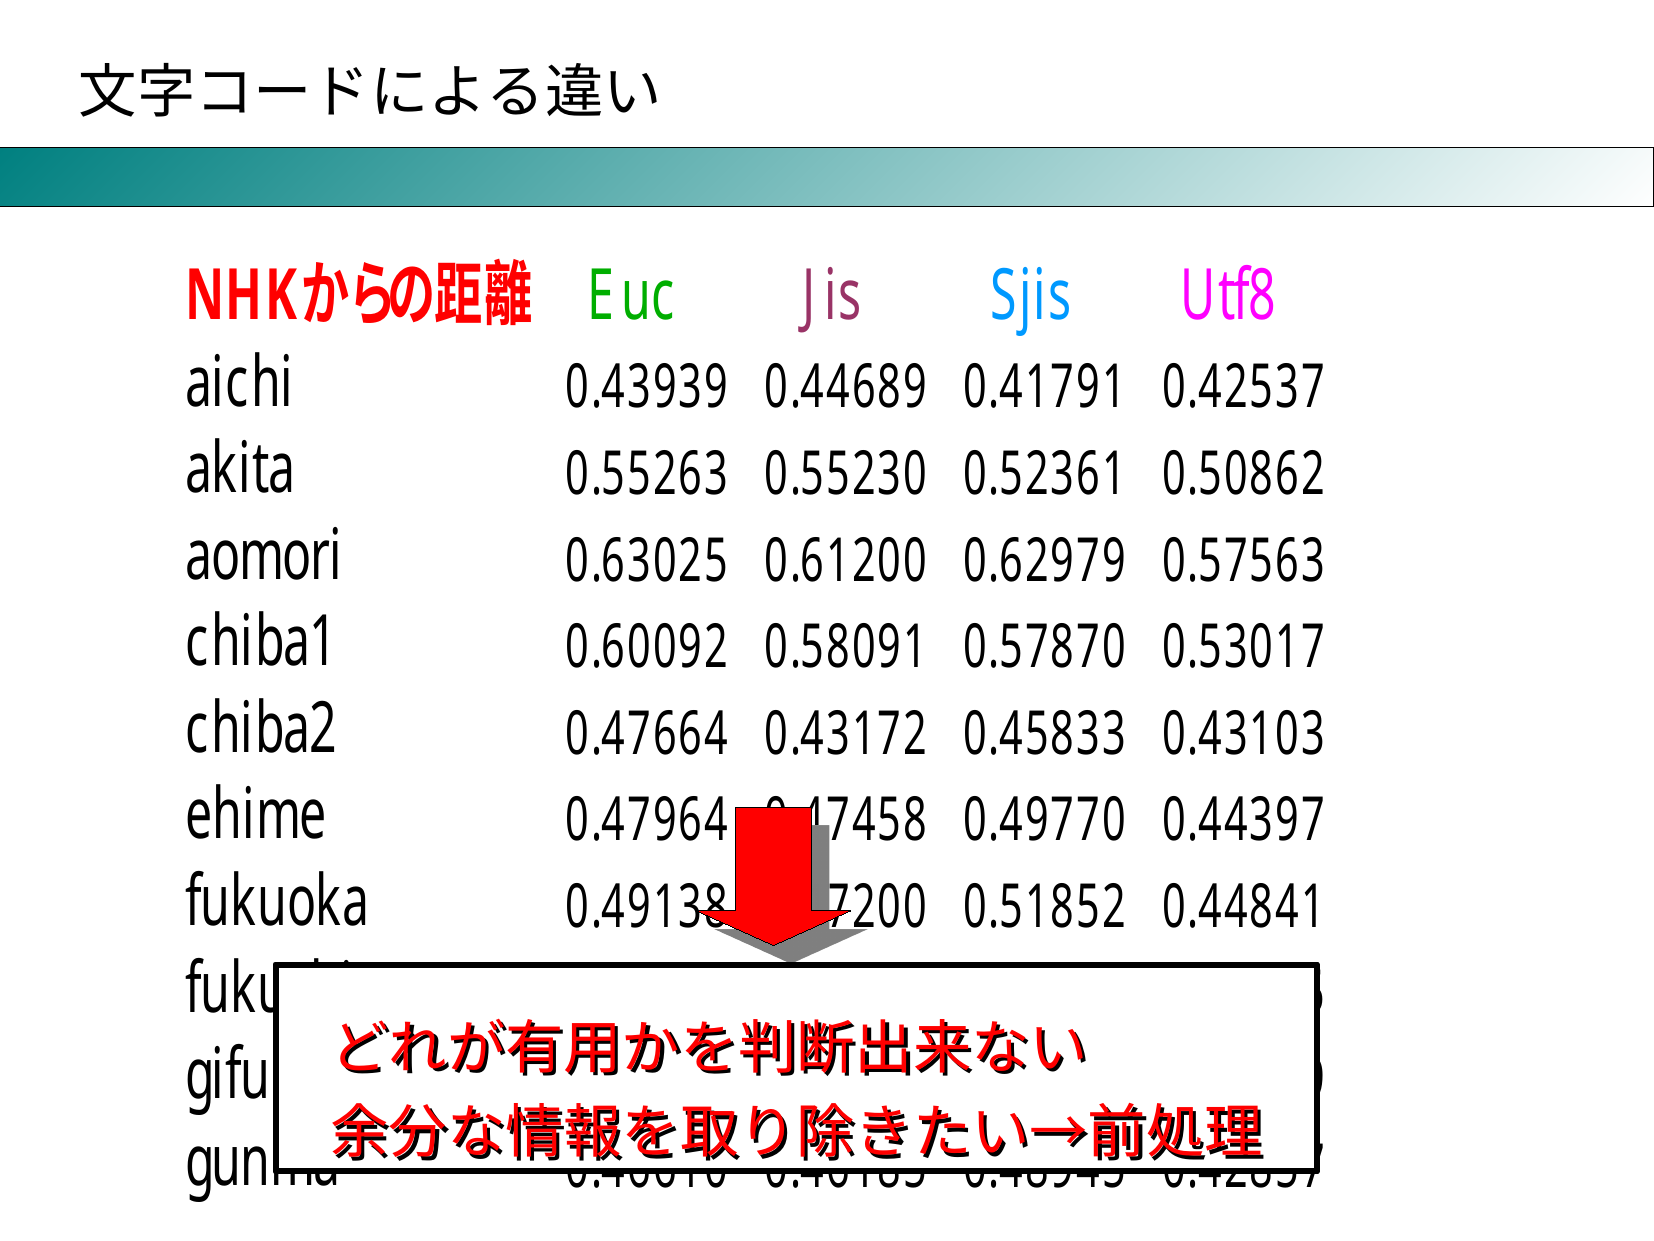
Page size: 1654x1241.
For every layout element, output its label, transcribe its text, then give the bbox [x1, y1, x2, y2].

text_box どれが有用かを判断出来ない 余分な情報を取り除きたい→前処理 [315, 993, 1296, 1161]
text_box 文字コードによる違い [61, 34, 945, 134]
chart [183, 250, 1332, 1206]
text_box [275, 964, 1317, 1172]
text_box [696, 807, 851, 946]
